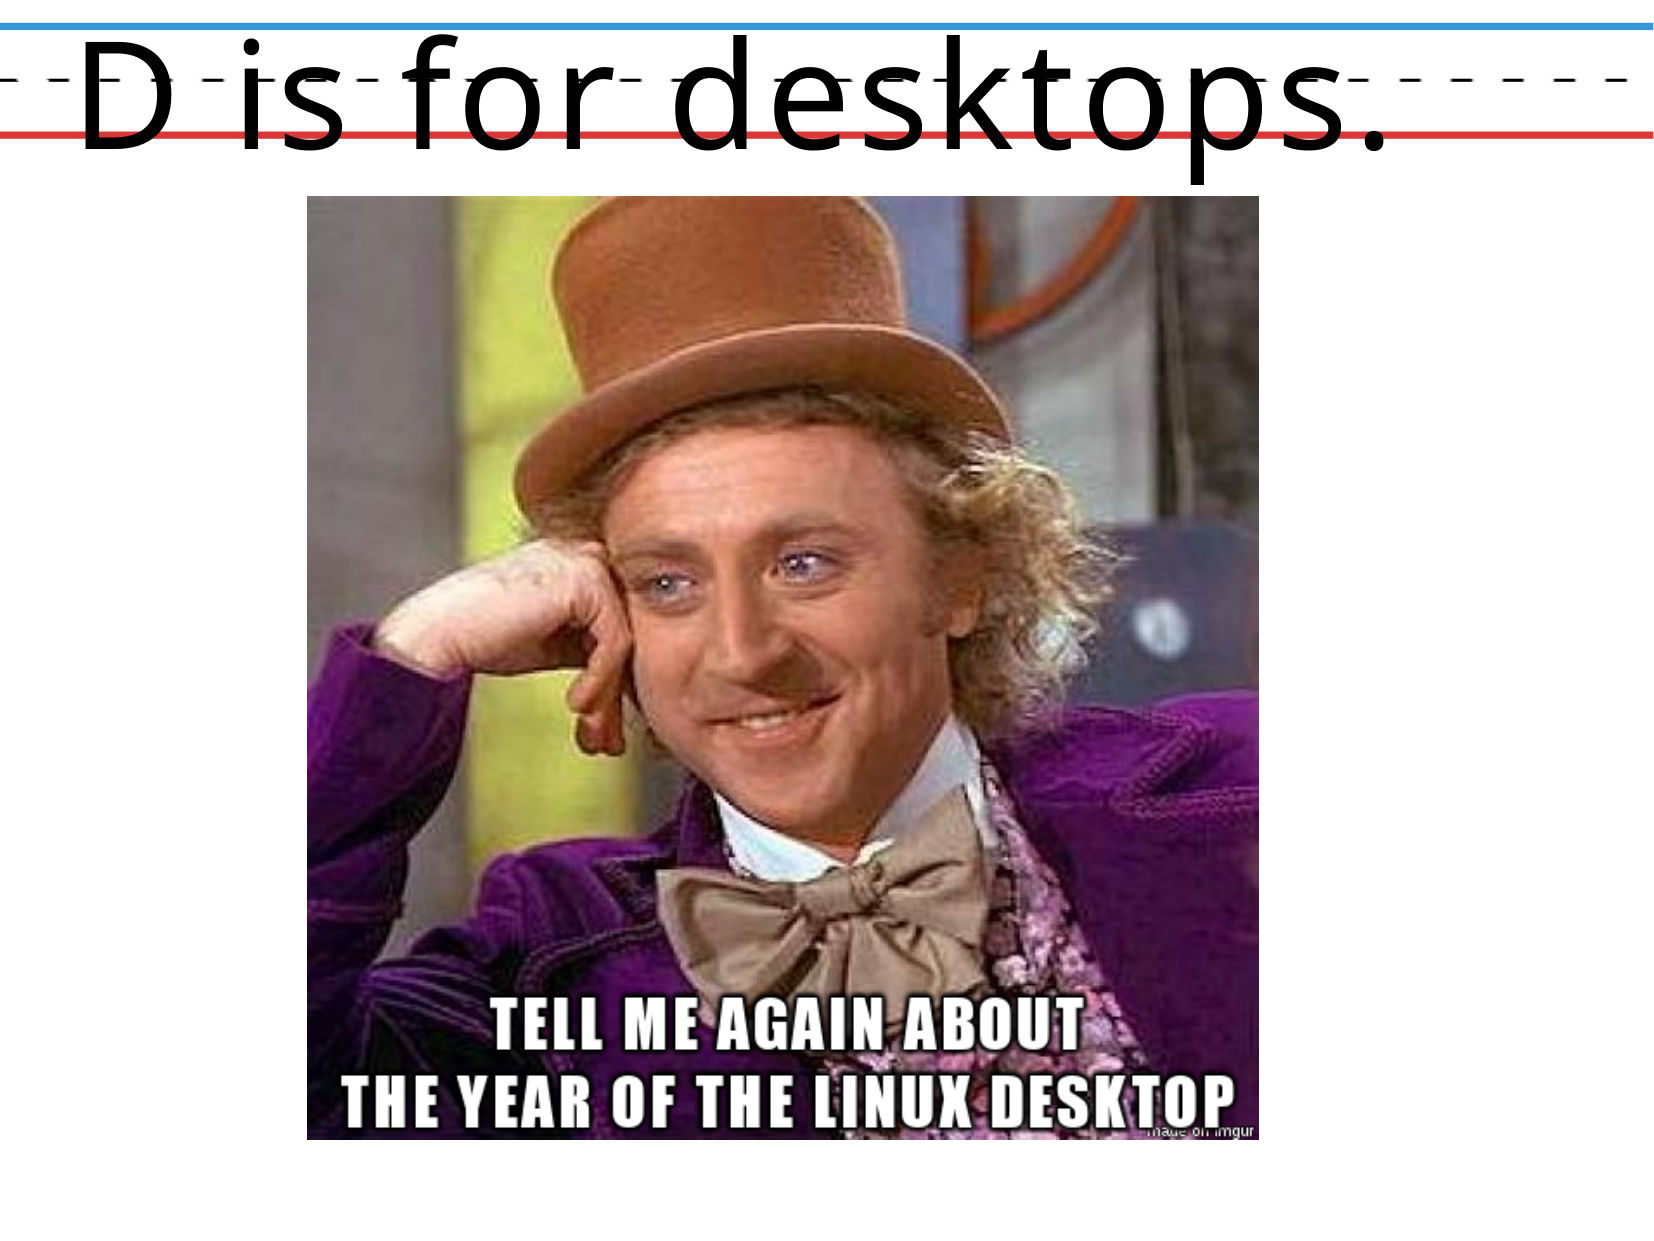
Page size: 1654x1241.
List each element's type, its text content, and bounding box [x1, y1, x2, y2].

title D is for desktops. [71, 0, 1561, 196]
picture [0, 0, 1654, 1141]
